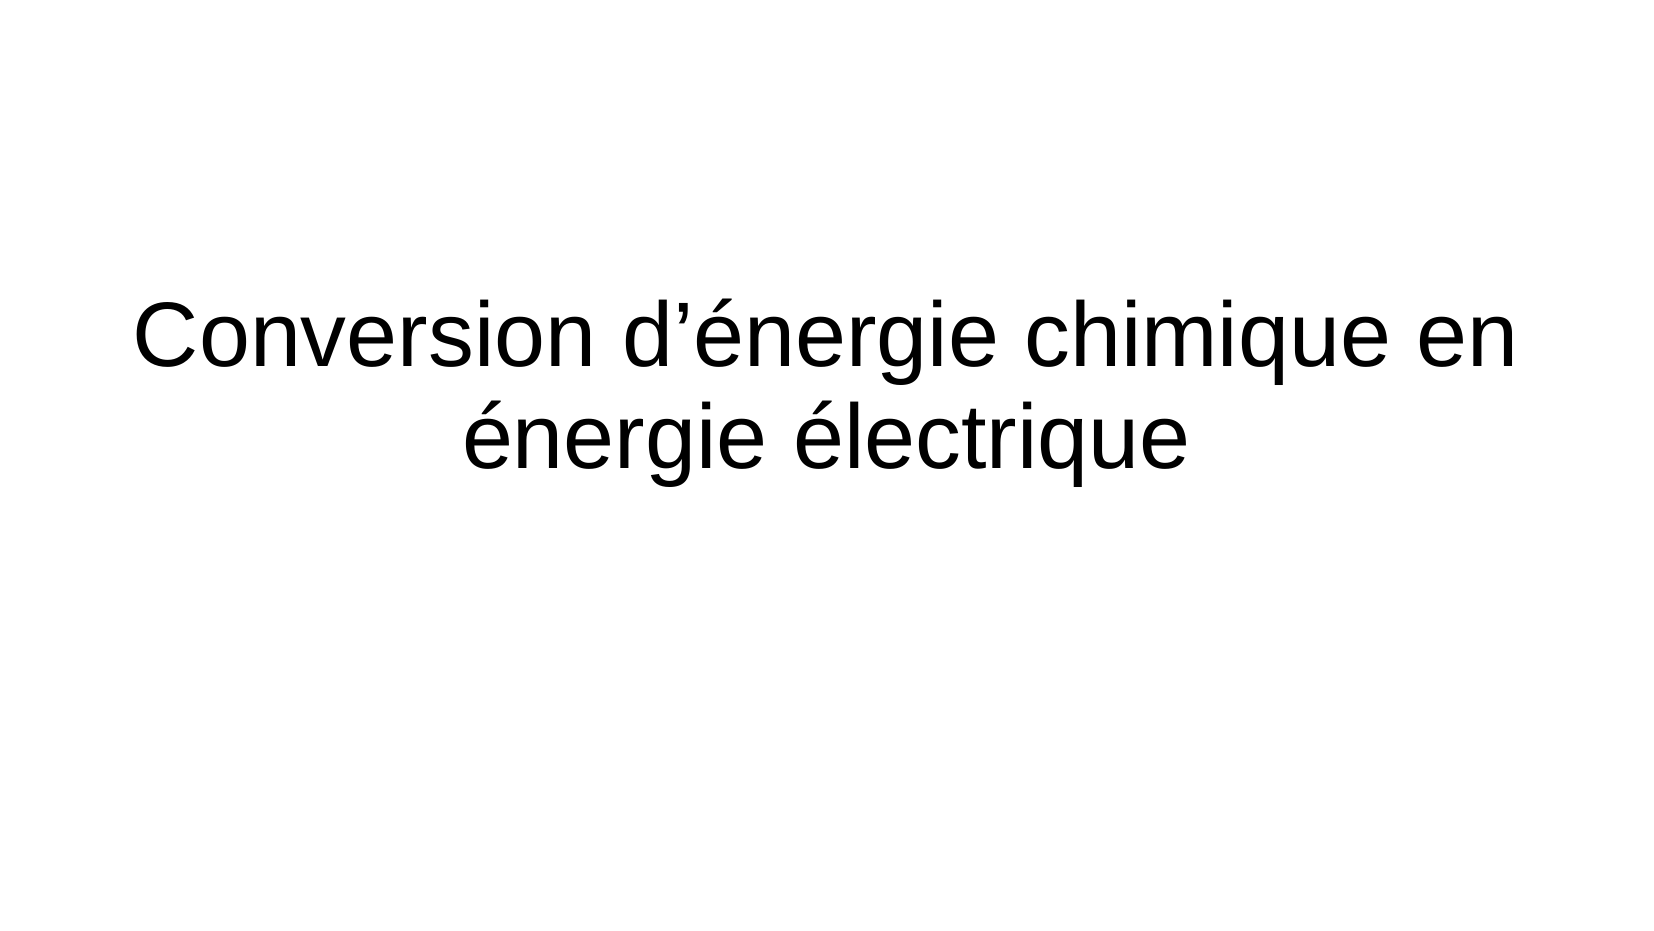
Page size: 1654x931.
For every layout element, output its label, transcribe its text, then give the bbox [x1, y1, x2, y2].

title Conversion d’énergie chimique en énergie électrique [82, 283, 1571, 489]
